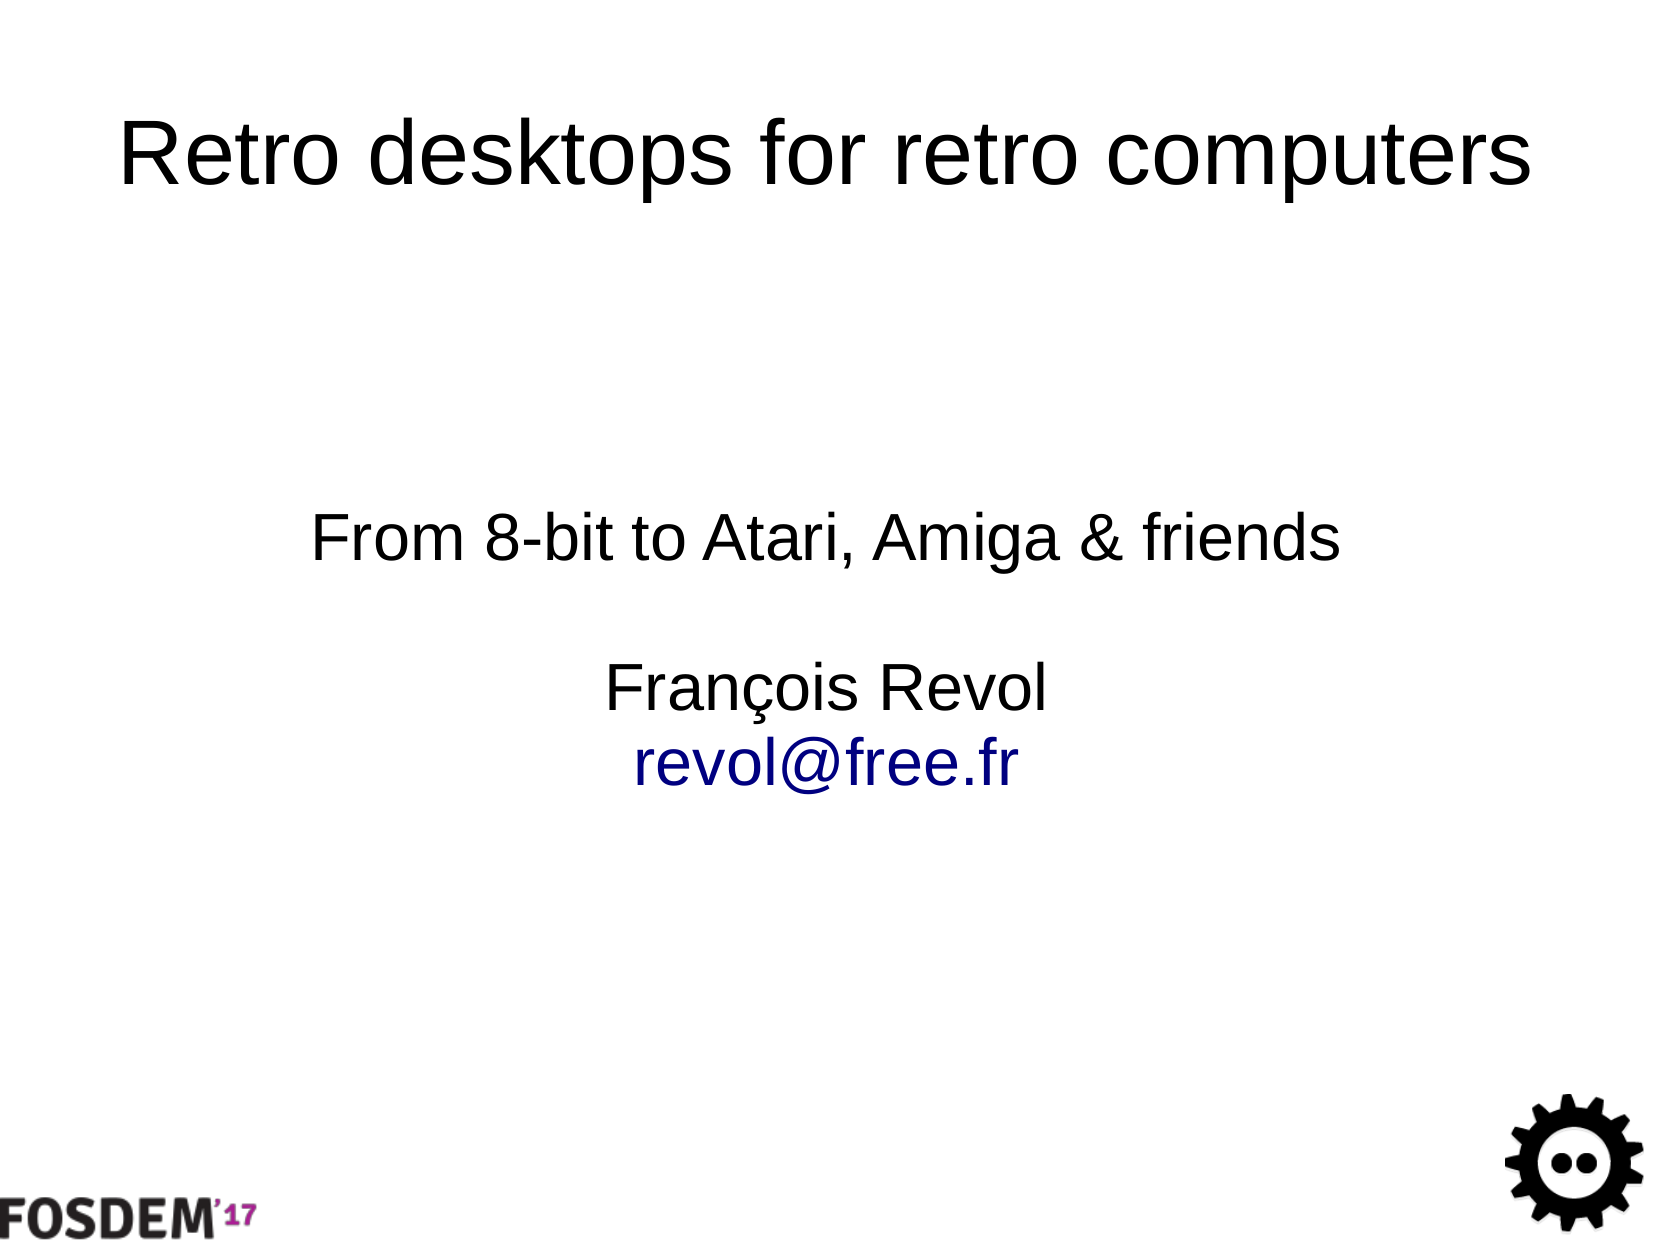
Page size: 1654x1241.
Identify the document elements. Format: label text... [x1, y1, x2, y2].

title Retro desktops for retro computers [82, 49, 1571, 257]
subtitle From 8-bit to Atari, Amiga & friends François Revol revol@free.fr [82, 290, 1571, 1010]
picture [1505, 1094, 1648, 1235]
picture [0, 1196, 258, 1241]
